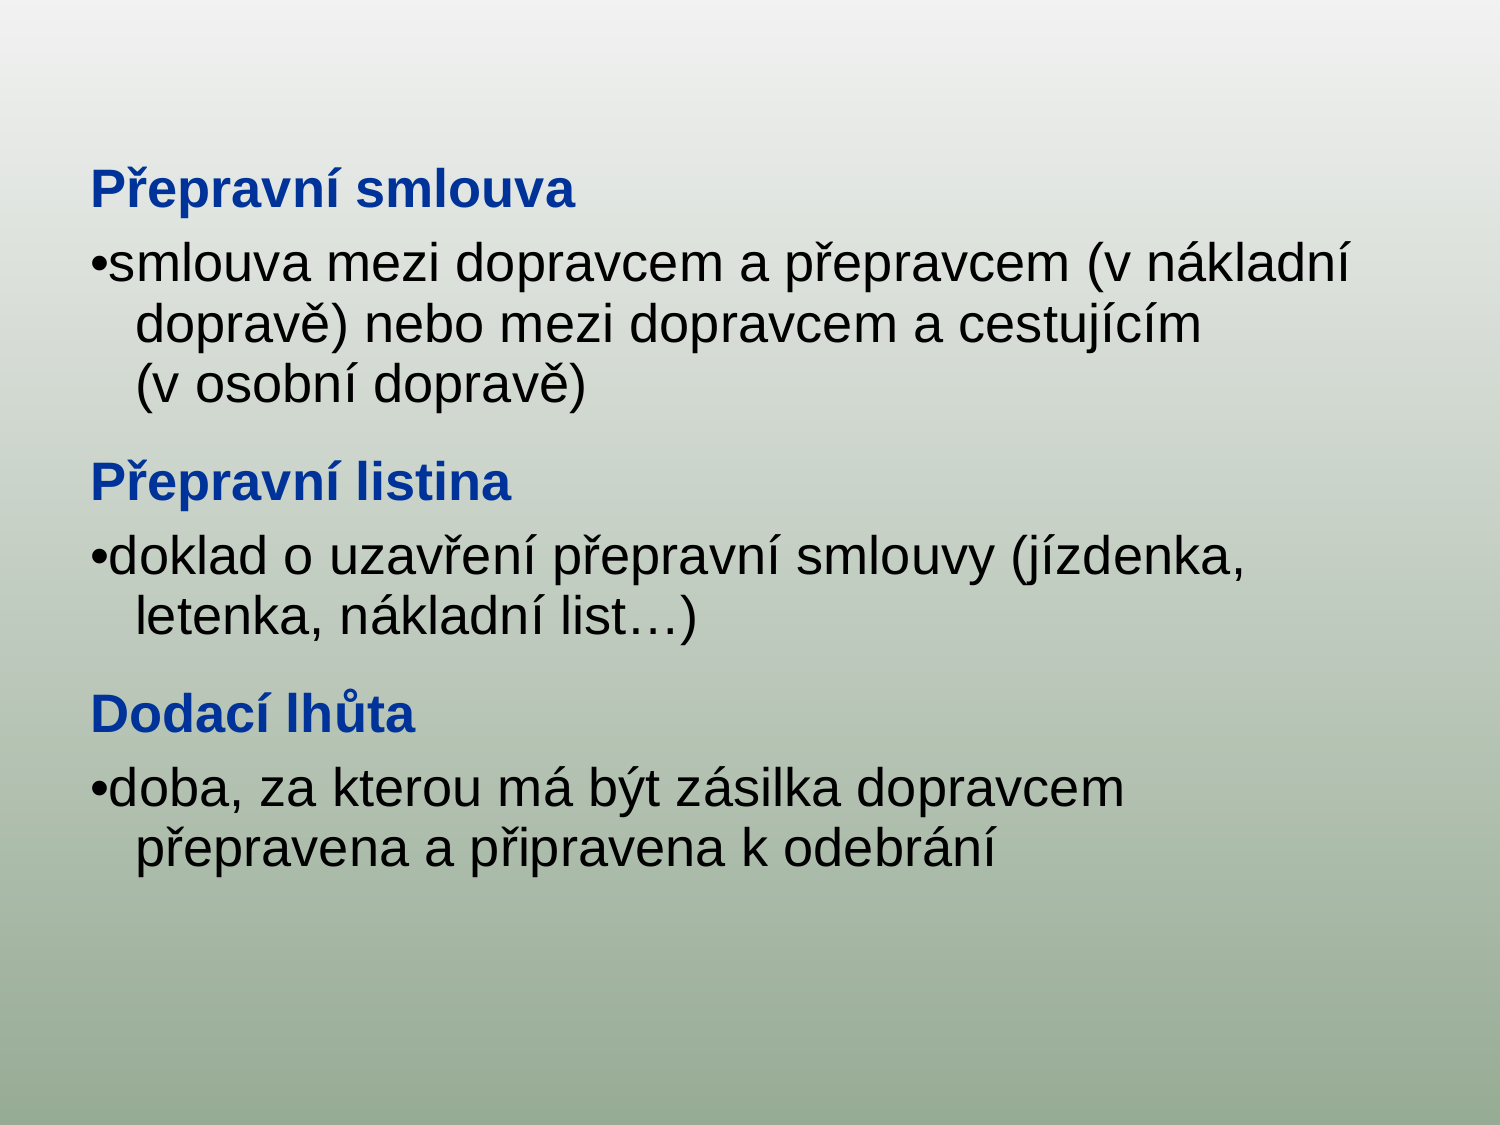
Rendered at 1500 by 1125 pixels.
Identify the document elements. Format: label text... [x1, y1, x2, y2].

list Přepravní smlouva smlouva mezi dopravcem a přepravcem (v nákladní dopravě) nebo mezi dopravcem a cestujícím (v osobní dopravě) Přepravní listina doklad o uzavření přepravní smlouvy (jízdenka, letenka, nákladní list…) Dodací lhůta doba, za kterou má být zásilka dopravcem přepravena a připravena k odebrání [75, 151, 1426, 1114]
